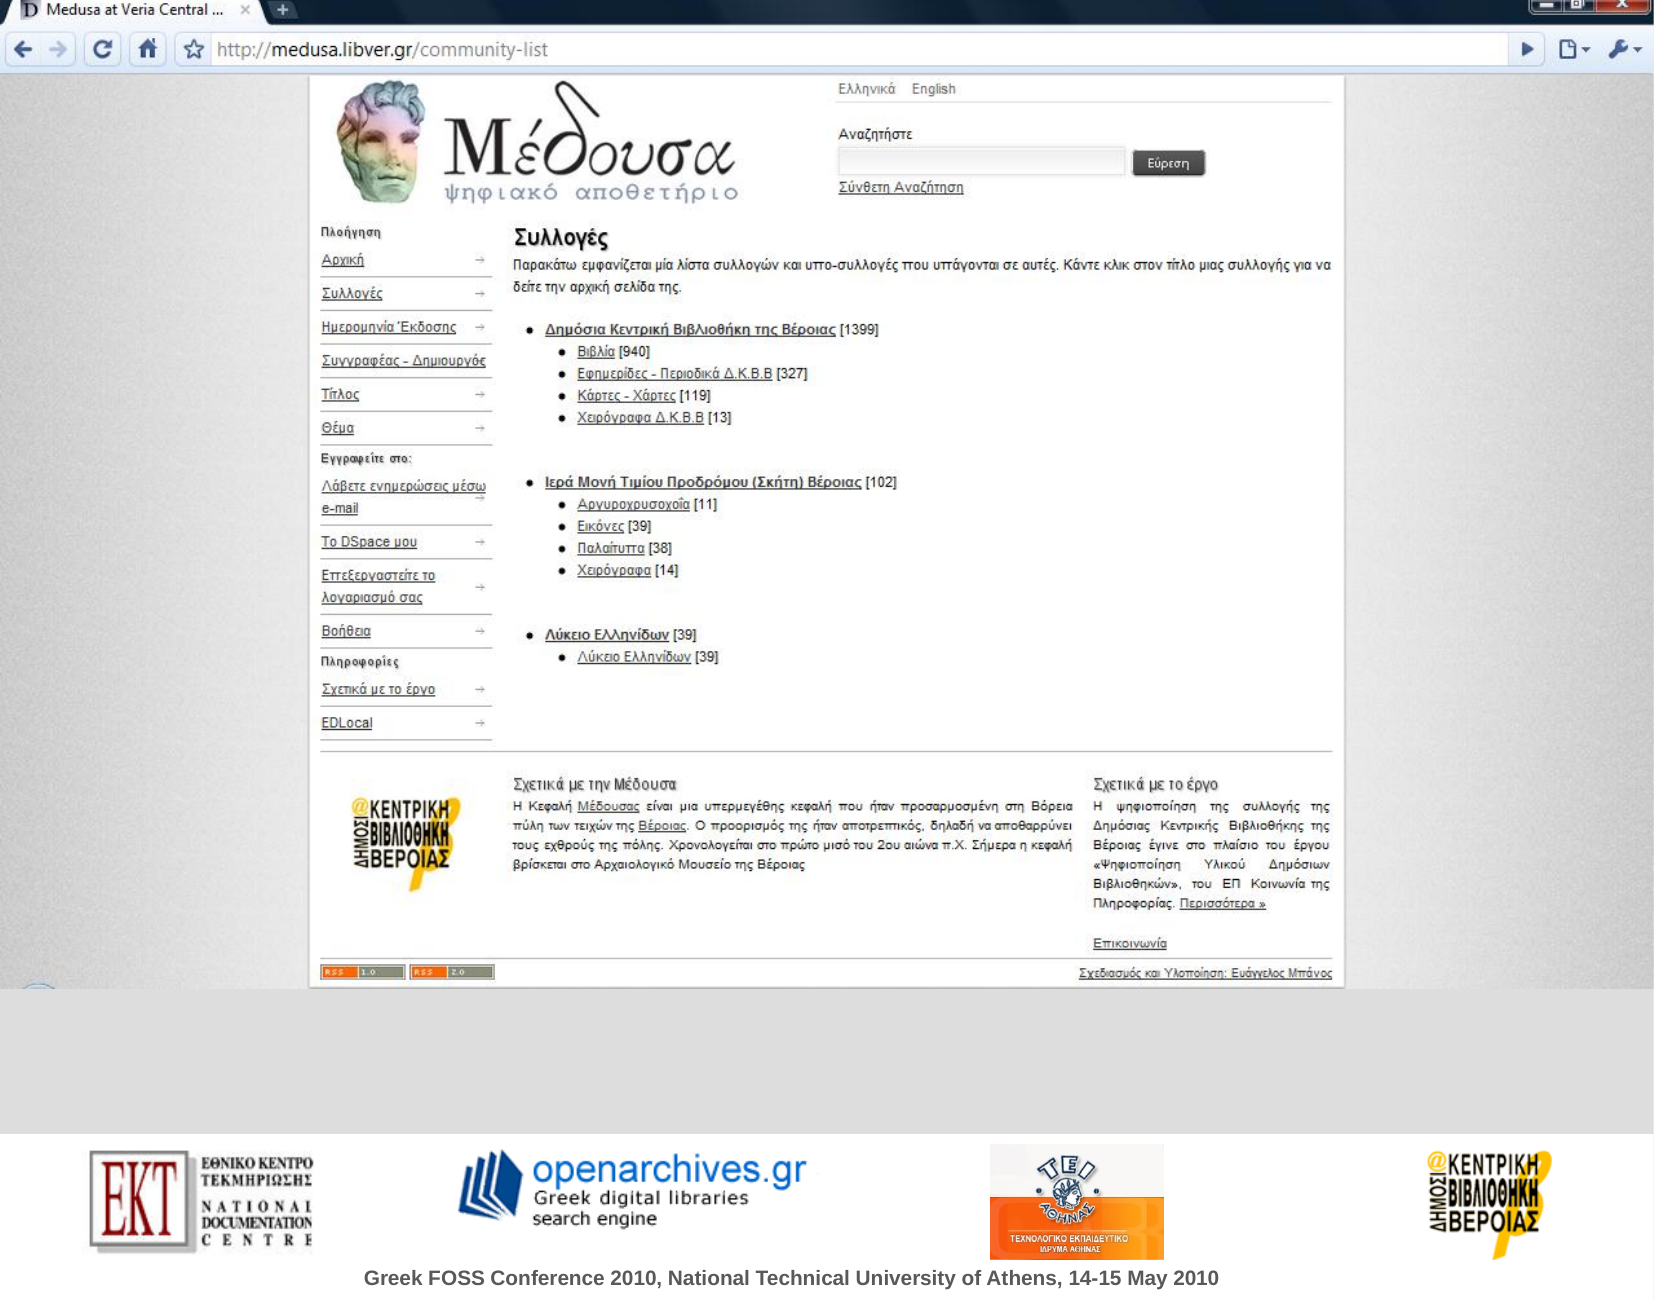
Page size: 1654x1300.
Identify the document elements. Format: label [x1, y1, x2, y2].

picture [1424, 1136, 1648, 1260]
picture [990, 1142, 1164, 1260]
picture [82, 1138, 323, 1260]
picture [0, 0, 1654, 989]
picture [451, 1142, 851, 1231]
